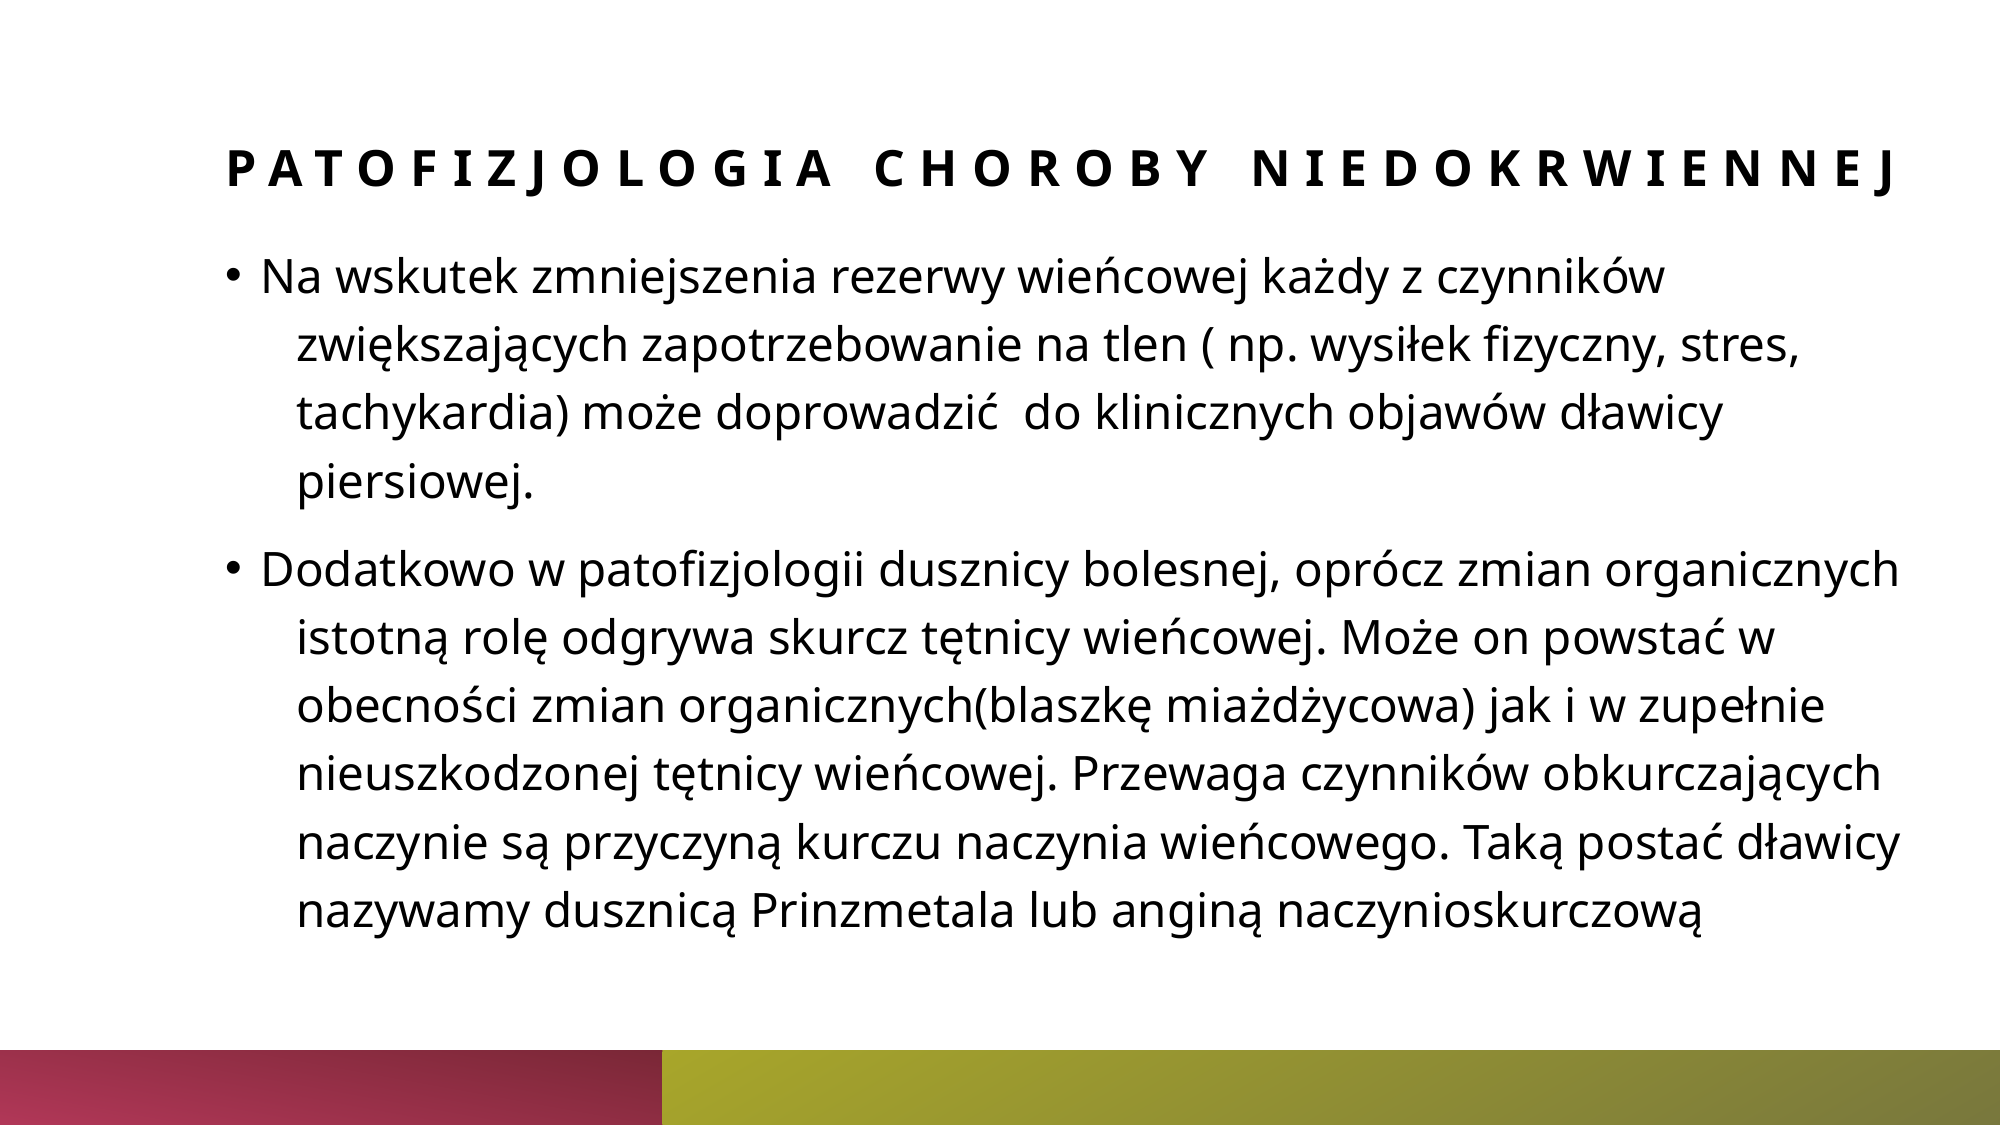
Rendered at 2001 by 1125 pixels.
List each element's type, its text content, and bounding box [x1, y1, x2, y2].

title Patofizjologia choroby niedokrwiennej [225, 130, 1906, 197]
list Na wskutek zmniejszenia rezerwy wieńcowej każdy z czynników zwiększających zapotrzebowanie na tlen ( np. wysiłek fizyczny, stres, tachykardia) może doprowadzić do klinicznych objawów dławicy piersiowej. Dodatkowo w patofizjologii dusznicy bolesnej, oprócz zmian organicznych istotną rolę odgrywa skurcz tętnicy wieńcowej. Może on powstać w obecności zmian organicznych(blaszkę miażdżycowa) jak i w zupełnie nieuszkodzonej tętnicy wieńcowej. Przewaga czynników obkurczających naczynie są przyczyną kurczu naczynia wieńcowego. Taką postać dławicy nazywamy dusznicą Prinzmetala lub anginą naczynioskurczową [225, 234, 1906, 996]
